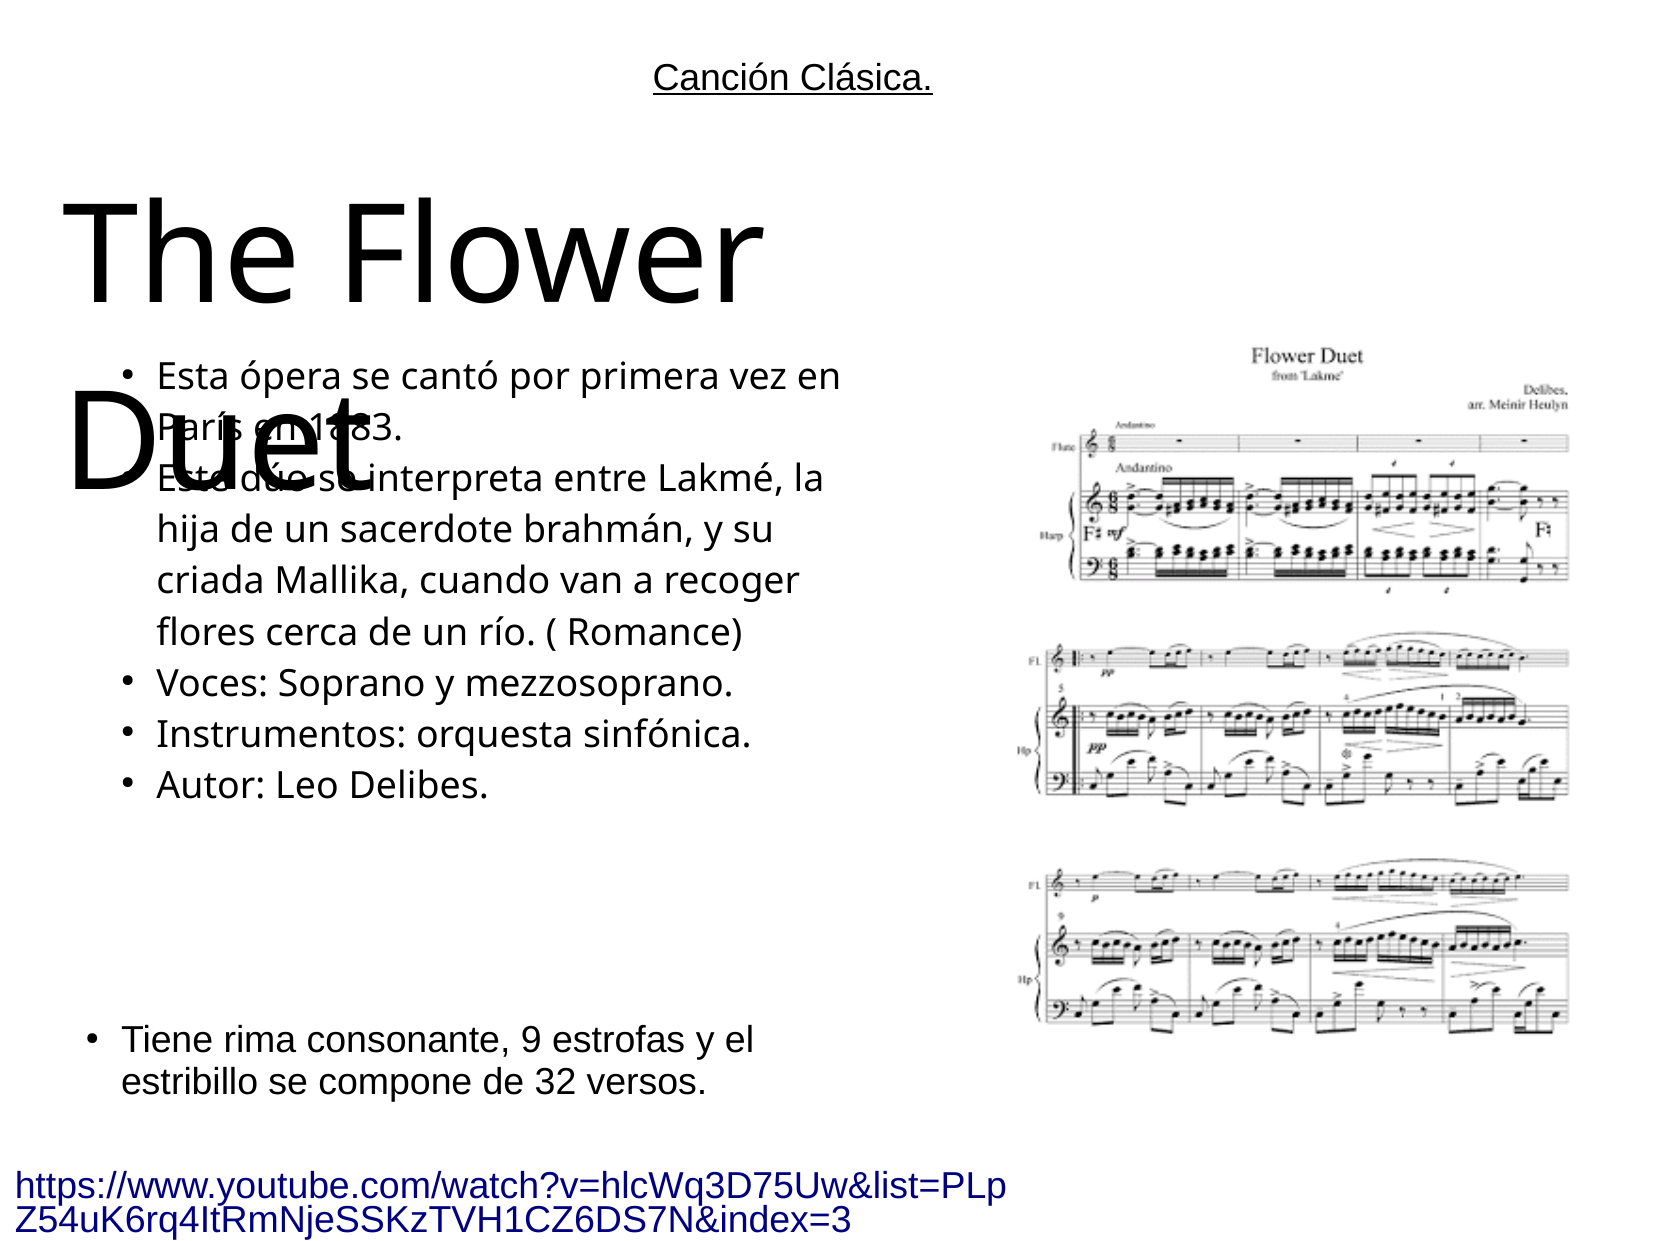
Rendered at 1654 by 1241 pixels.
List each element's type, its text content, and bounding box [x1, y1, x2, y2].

text_box https://www.youtube.com/watch?v=hlcWq3D75Uw&list=PLpZ54uK6rq4ItRmNjeSSKzTVH1CZ6DS7N&index=3 [0, 1157, 1040, 1229]
text_box Esta ópera se cantó por primera vez en París en 1883. Este dúo se interpreta entre Lakmé, la hija de un sacerdote brahmán, y su criada Mallika, cuando van a recoger flores cerca de un río. ( Romance) Voces: Soprano y mezzosoprano. Instrumentos: orquesta sinfónica. Autor: Leo Delibes. [106, 342, 863, 1011]
text_box Canción Clásica. [637, 49, 1134, 107]
text_box The Flower Duet [47, 147, 1058, 662]
picture [1003, 330, 1583, 1052]
text_box Tiene rima consonante, 9 estrofas y el estribillo se compone de 32 versos. [70, 1011, 910, 1111]
